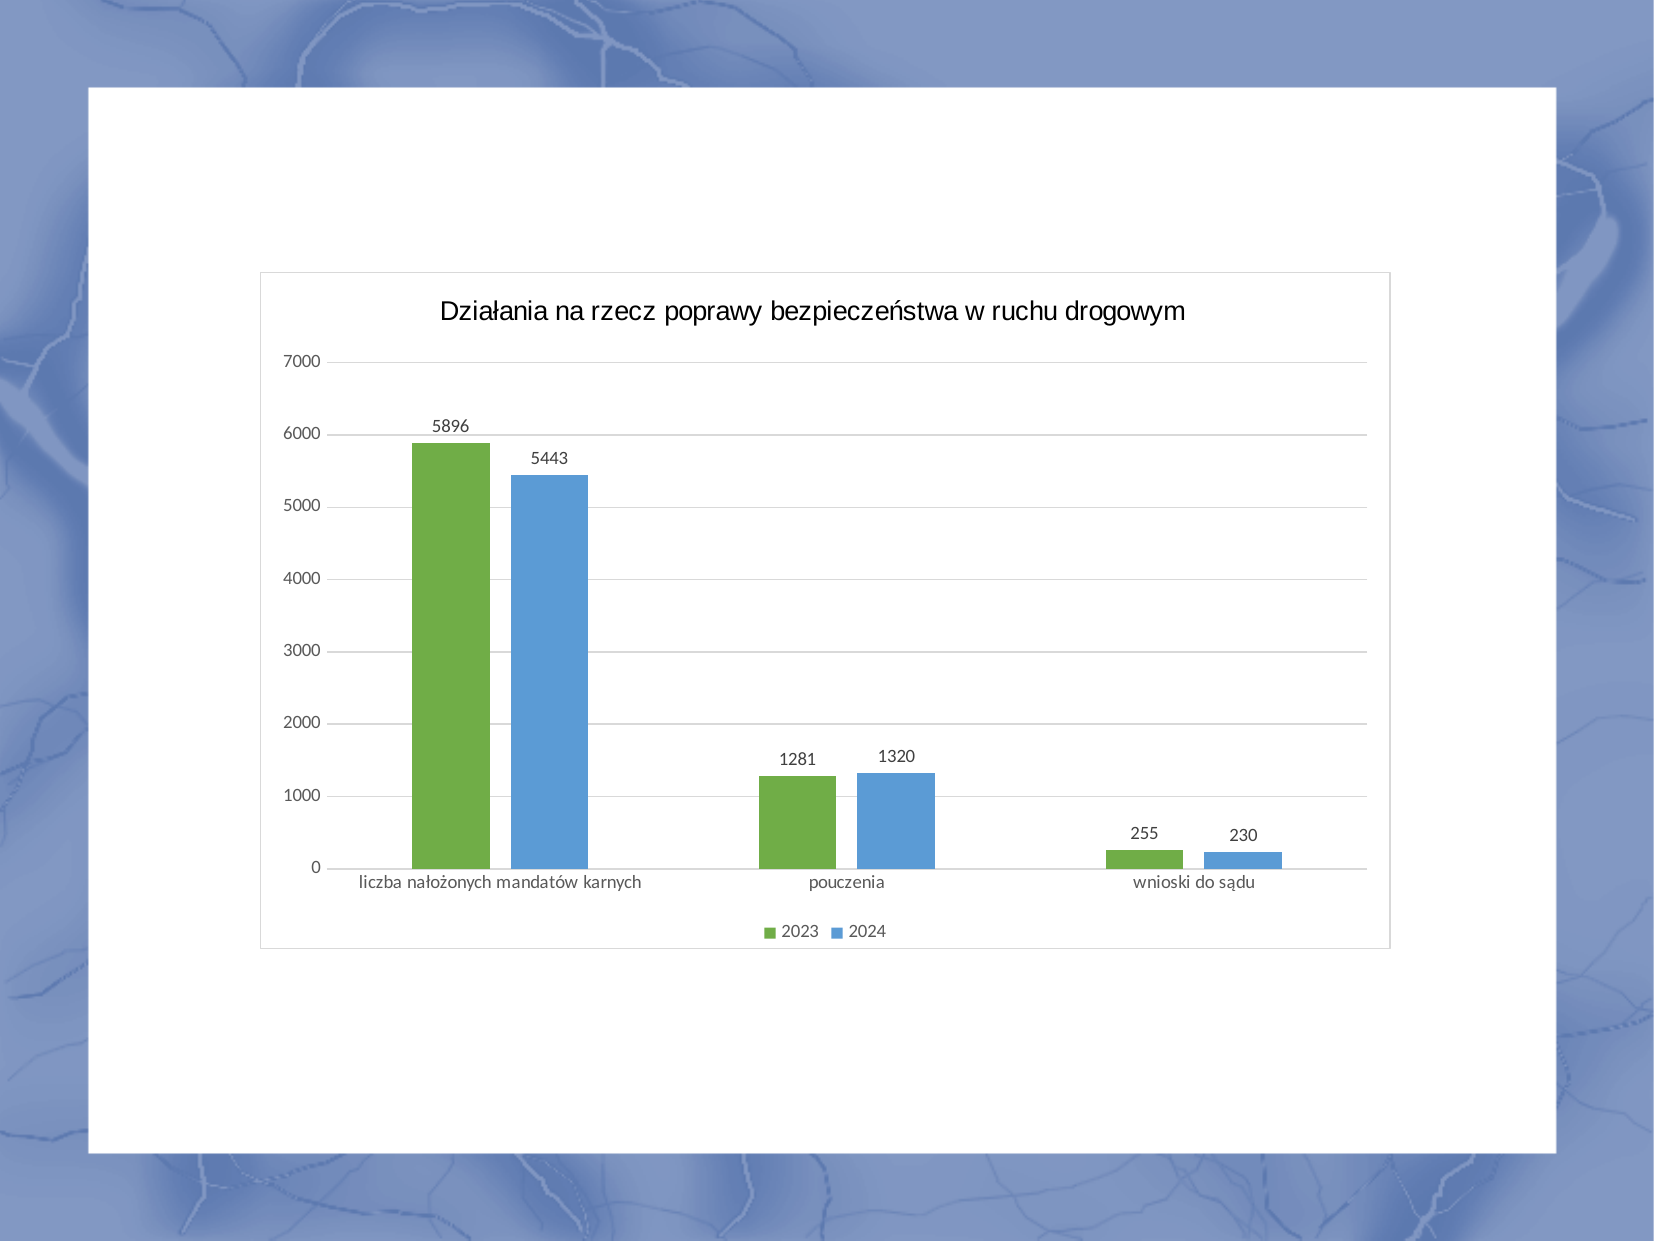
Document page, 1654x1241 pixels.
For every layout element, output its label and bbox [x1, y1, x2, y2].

picture [0, 0, 1654, 1241]
chart [259, 271, 1391, 950]
